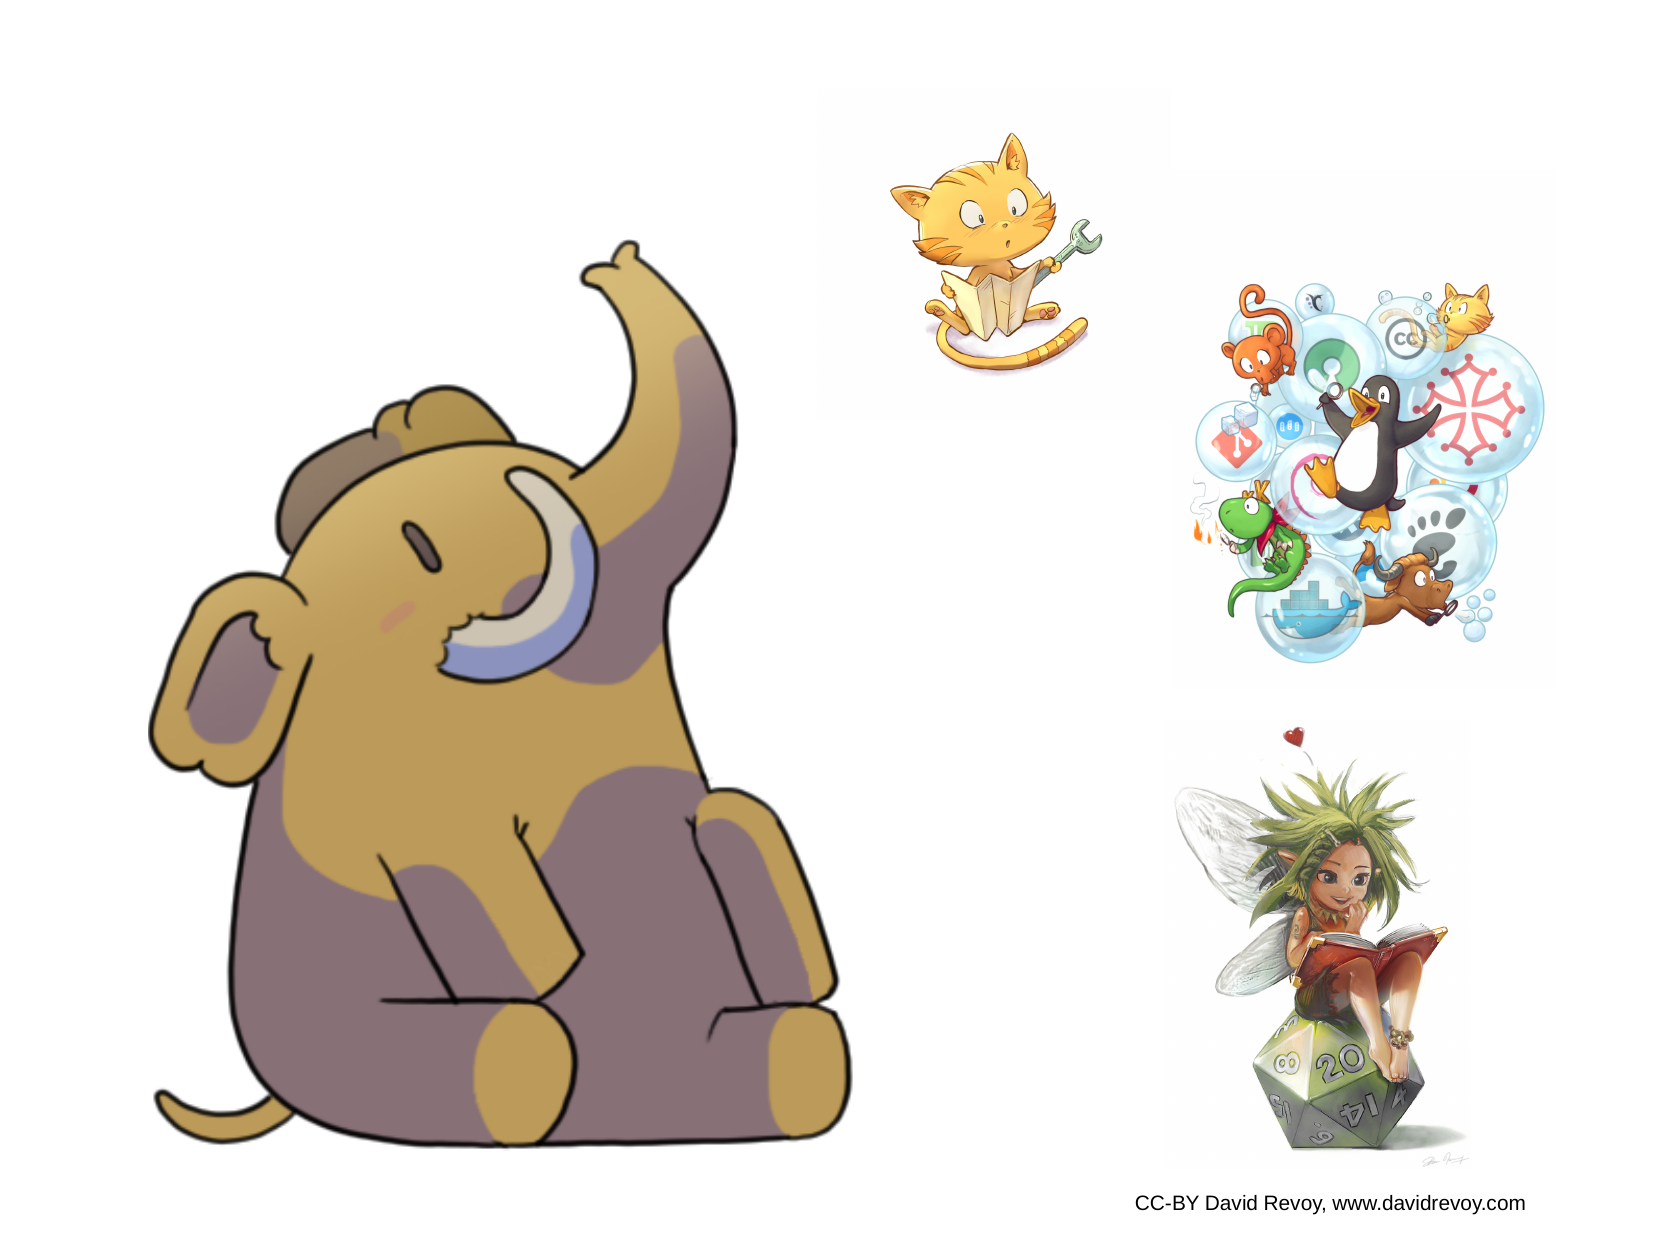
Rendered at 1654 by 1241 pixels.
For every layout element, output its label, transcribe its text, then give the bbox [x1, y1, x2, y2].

picture [1163, 719, 1471, 1170]
text_box CC-BY David Revoy, www.davidrevoy.com [1120, 1184, 1636, 1228]
picture [148, 89, 1556, 1151]
